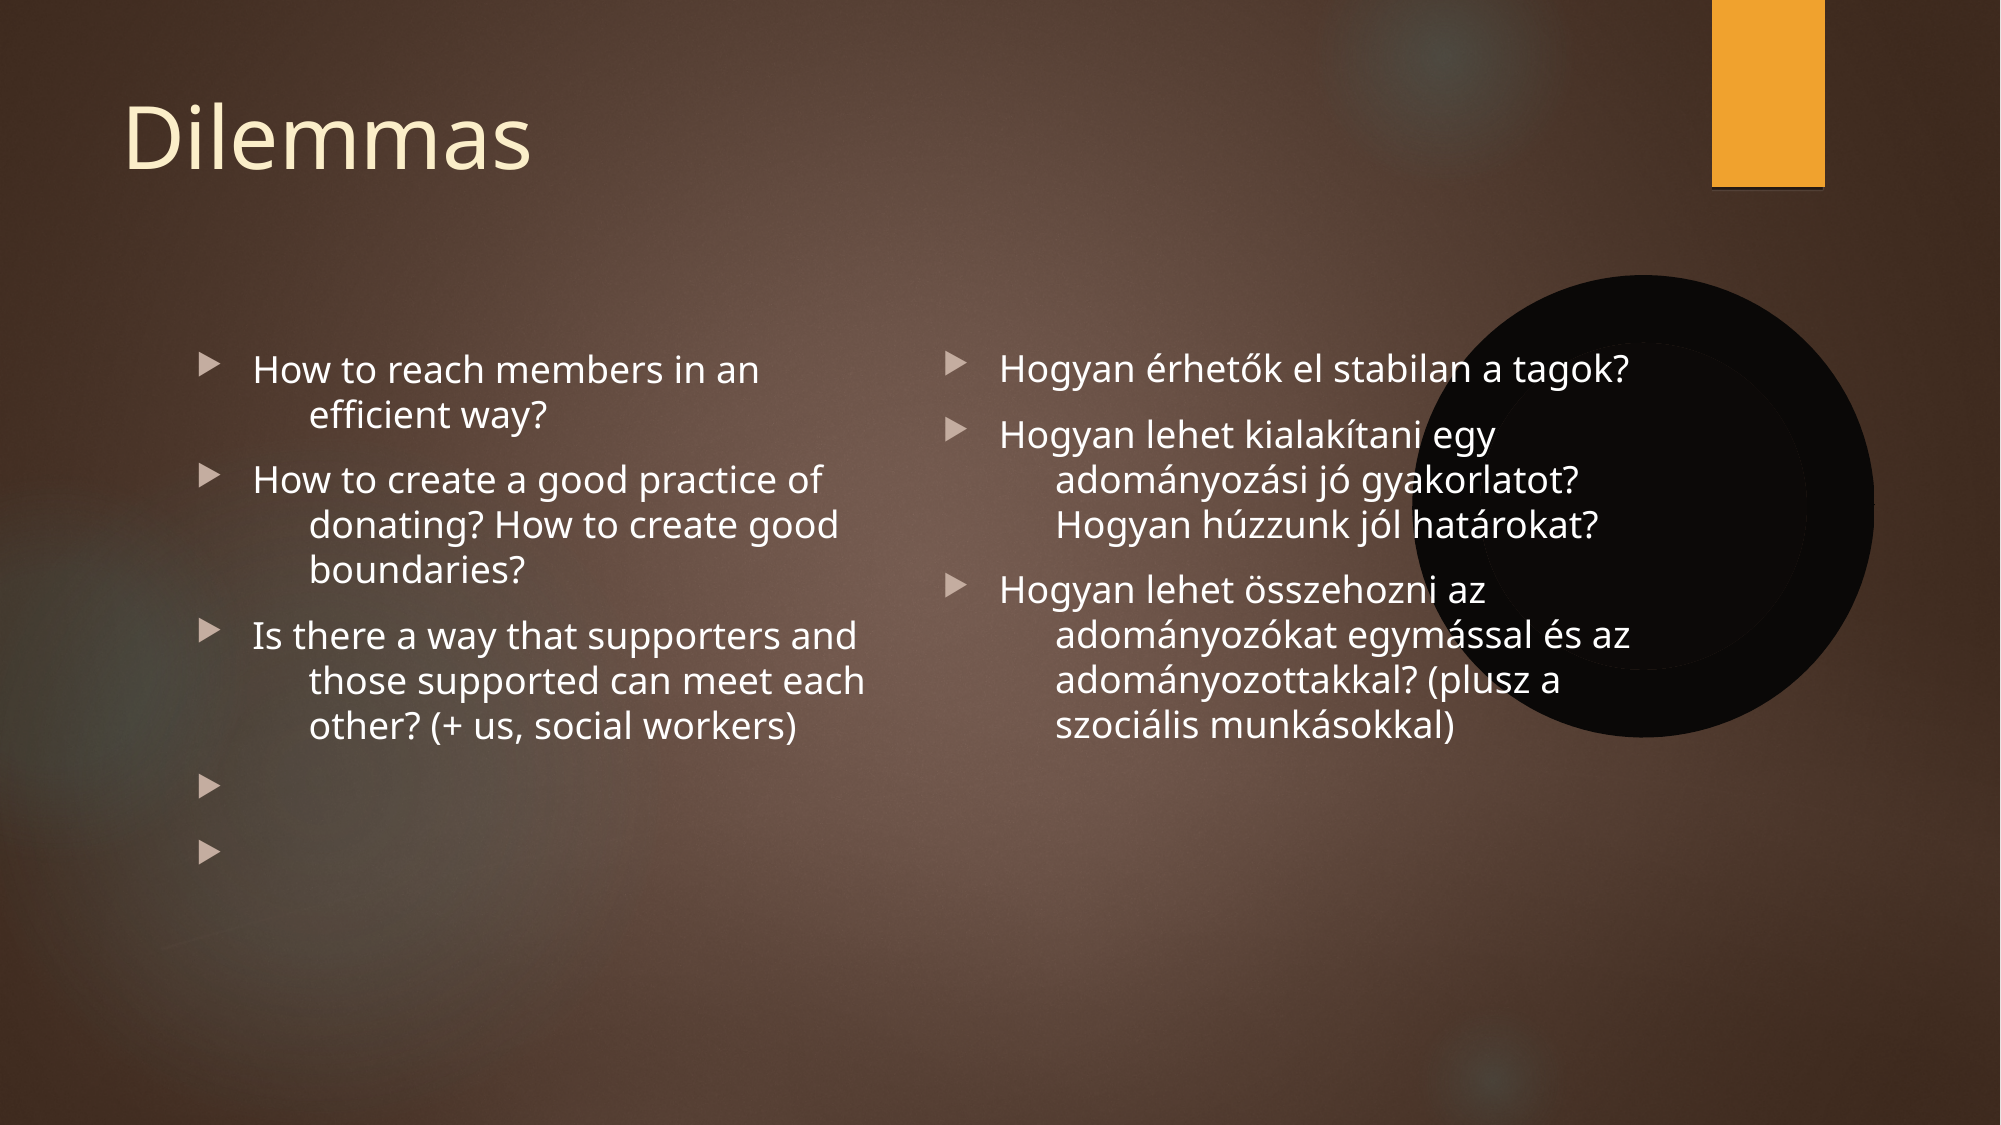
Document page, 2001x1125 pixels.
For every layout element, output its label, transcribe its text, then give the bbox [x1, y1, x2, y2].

list How to reach members in an efficient way? How to create a good practice of donating? How to create good boundaries? Is there a way that supporters and those supported can meet each other? (+ us, social workers) [181, 338, 903, 1027]
list Hogyan érhetők el stabilan a tagok? Hogyan lehet kialakítani egy adományozási jó gyakorlatot? Hogyan húzzunk jól határokat? Hogyan lehet összehozni az adományozókat egymással és az adományozottakkal? (plusz a szociális munkásokkal) [927, 337, 1649, 1027]
title Dilemmas [106, 74, 1649, 305]
